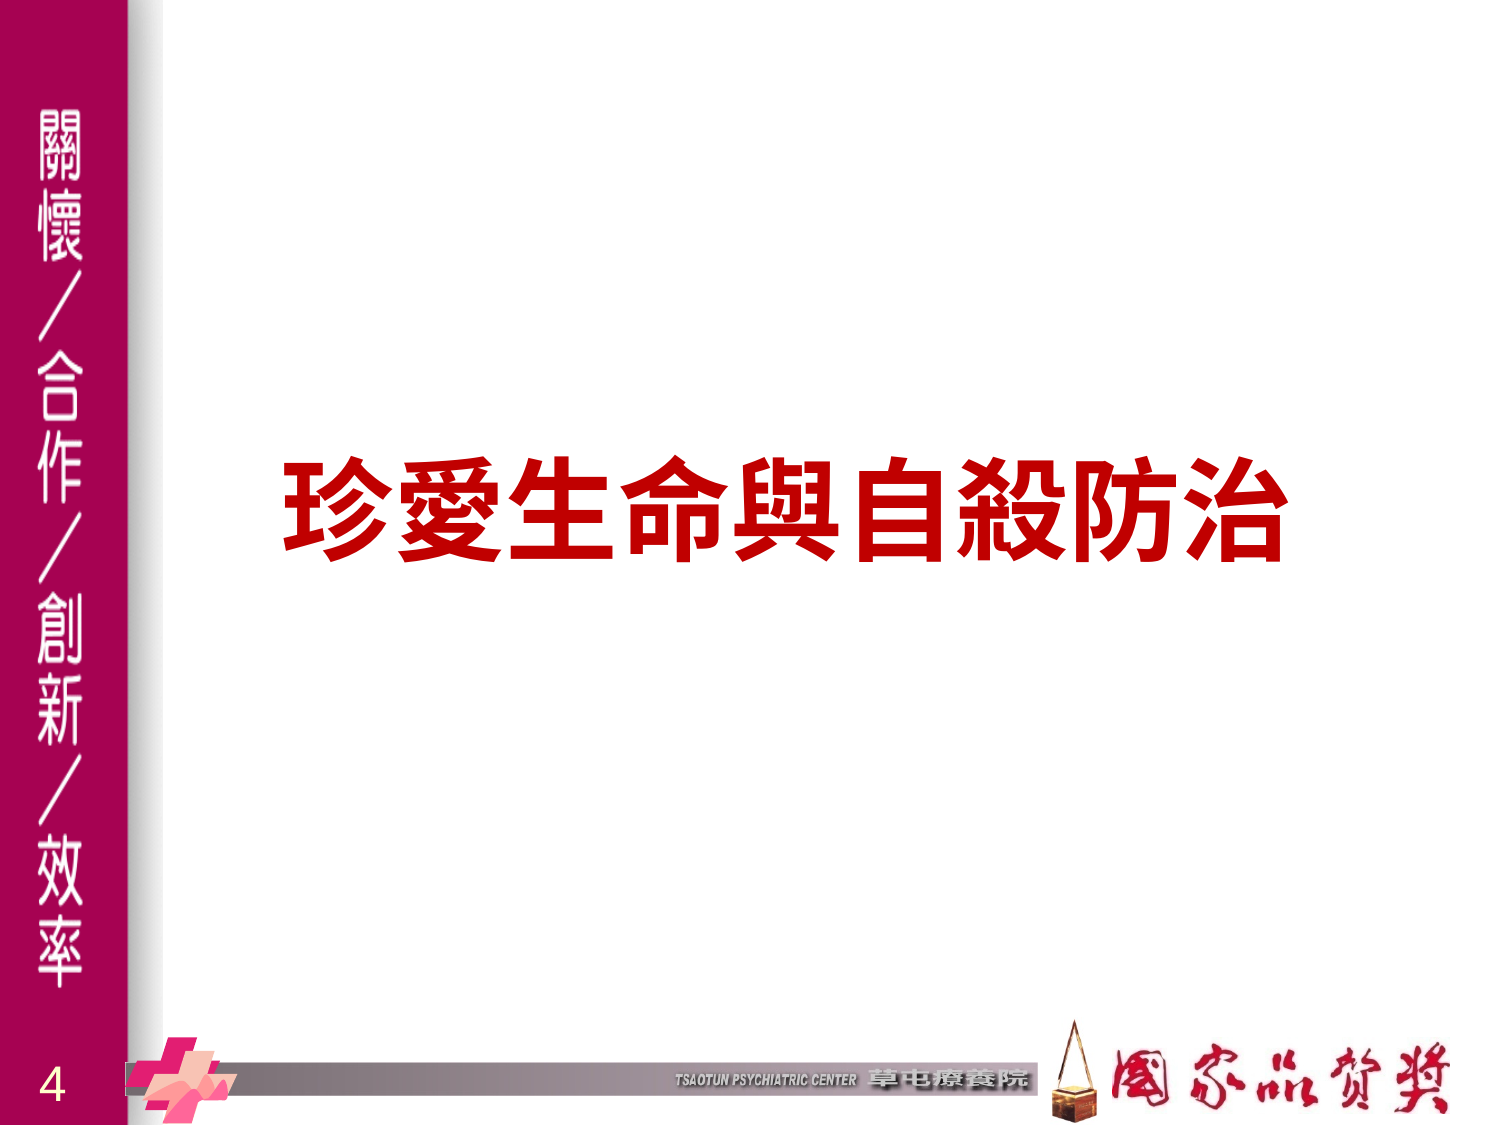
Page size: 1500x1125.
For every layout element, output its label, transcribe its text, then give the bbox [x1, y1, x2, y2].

text_box 珍愛生命與自殺防治 [265, 432, 1377, 585]
text_box [23, 1043, 337, 1119]
